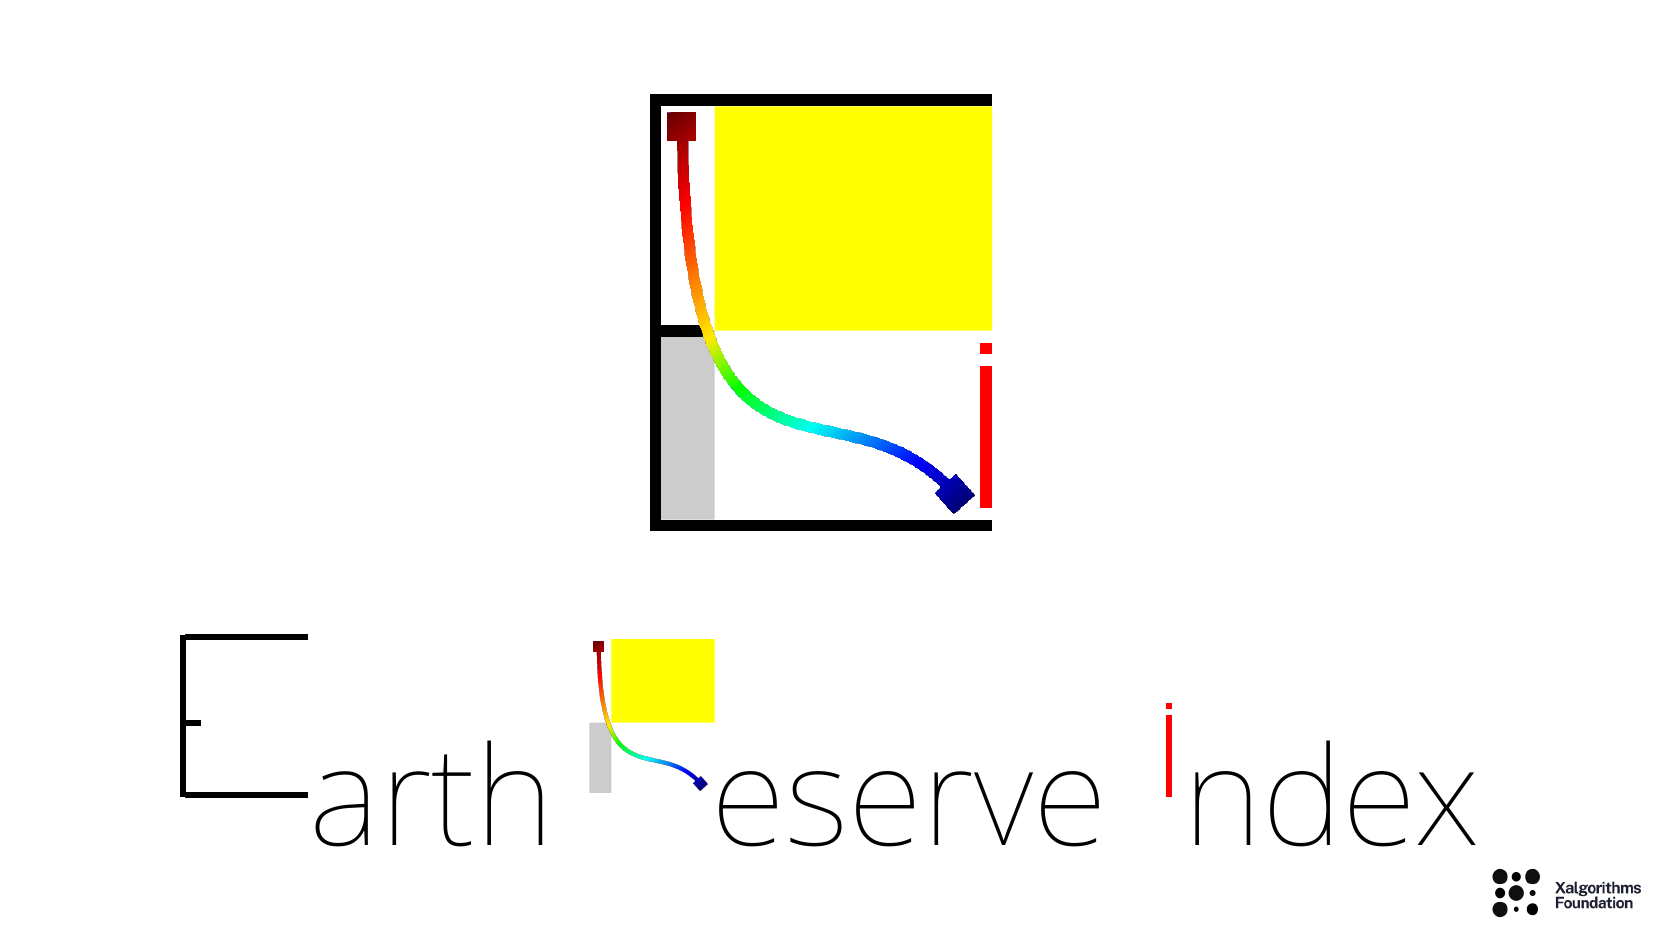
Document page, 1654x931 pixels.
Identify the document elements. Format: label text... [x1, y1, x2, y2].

picture [667, 112, 975, 514]
text_box [714, 106, 993, 331]
text_box ndex [1169, 691, 1492, 854]
text_box [589, 722, 612, 793]
text_box eserve [696, 691, 1136, 854]
text_box [661, 337, 715, 520]
text_box arth [295, 690, 564, 854]
picture [1488, 865, 1652, 922]
picture [593, 641, 708, 791]
text_box [611, 639, 715, 691]
